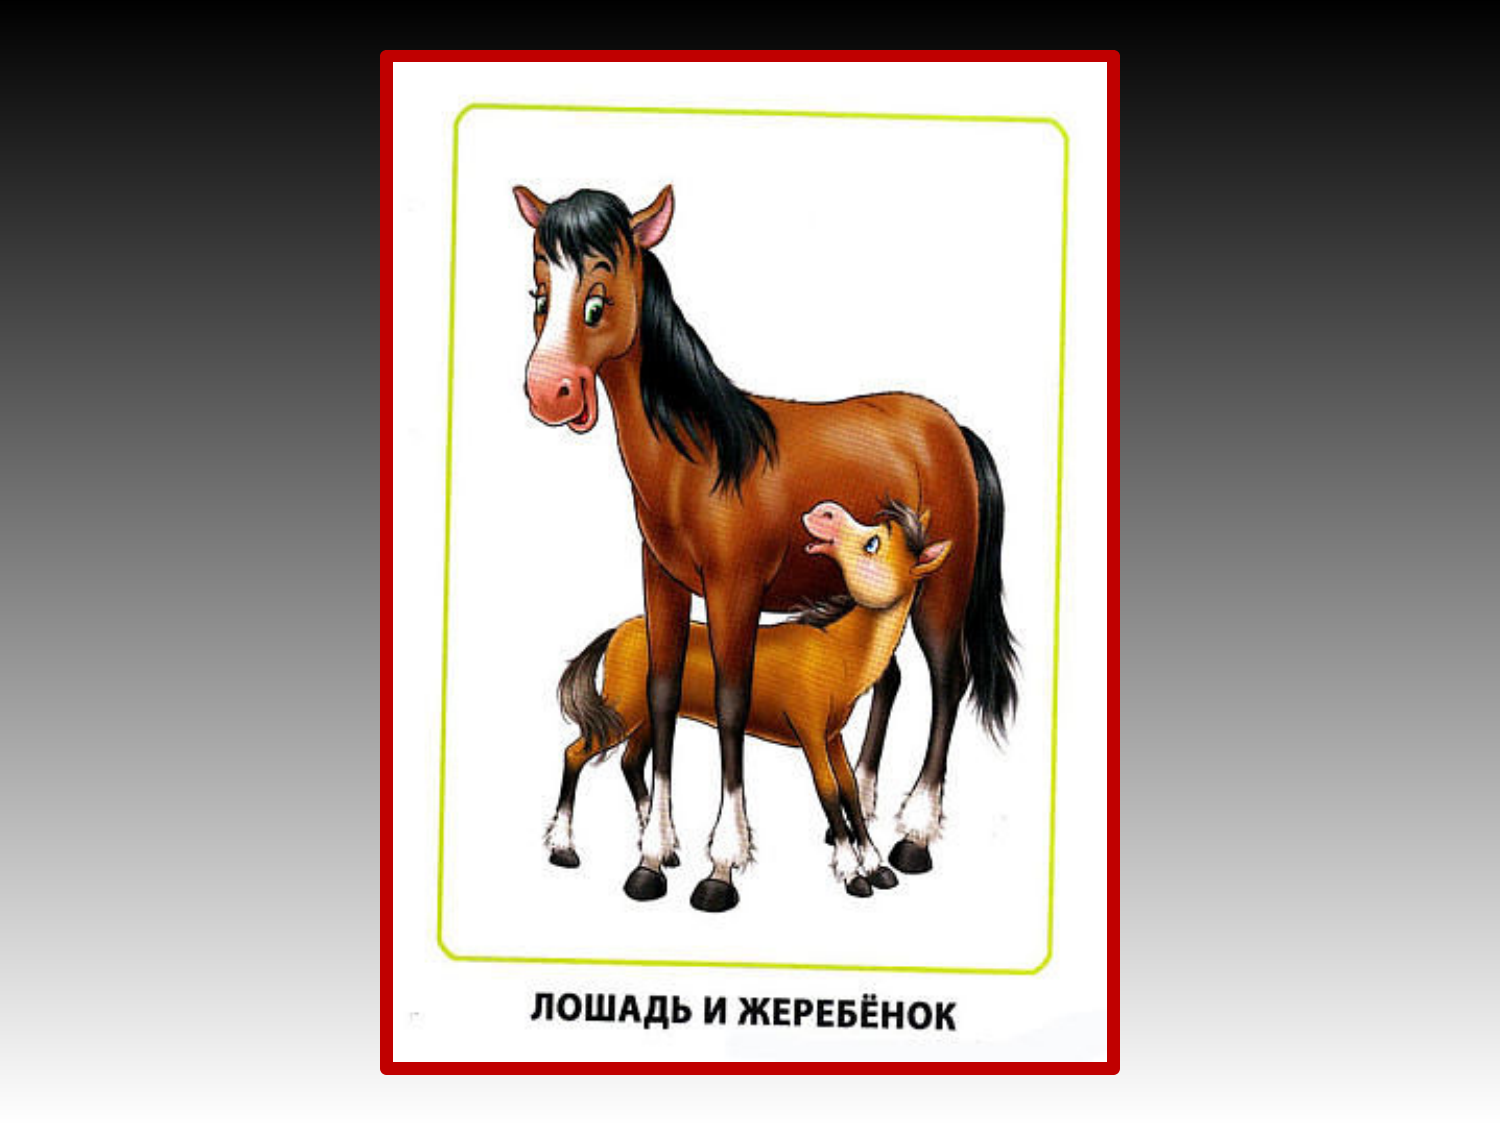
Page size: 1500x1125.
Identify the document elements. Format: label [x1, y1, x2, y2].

picture [392, 62, 1108, 1063]
